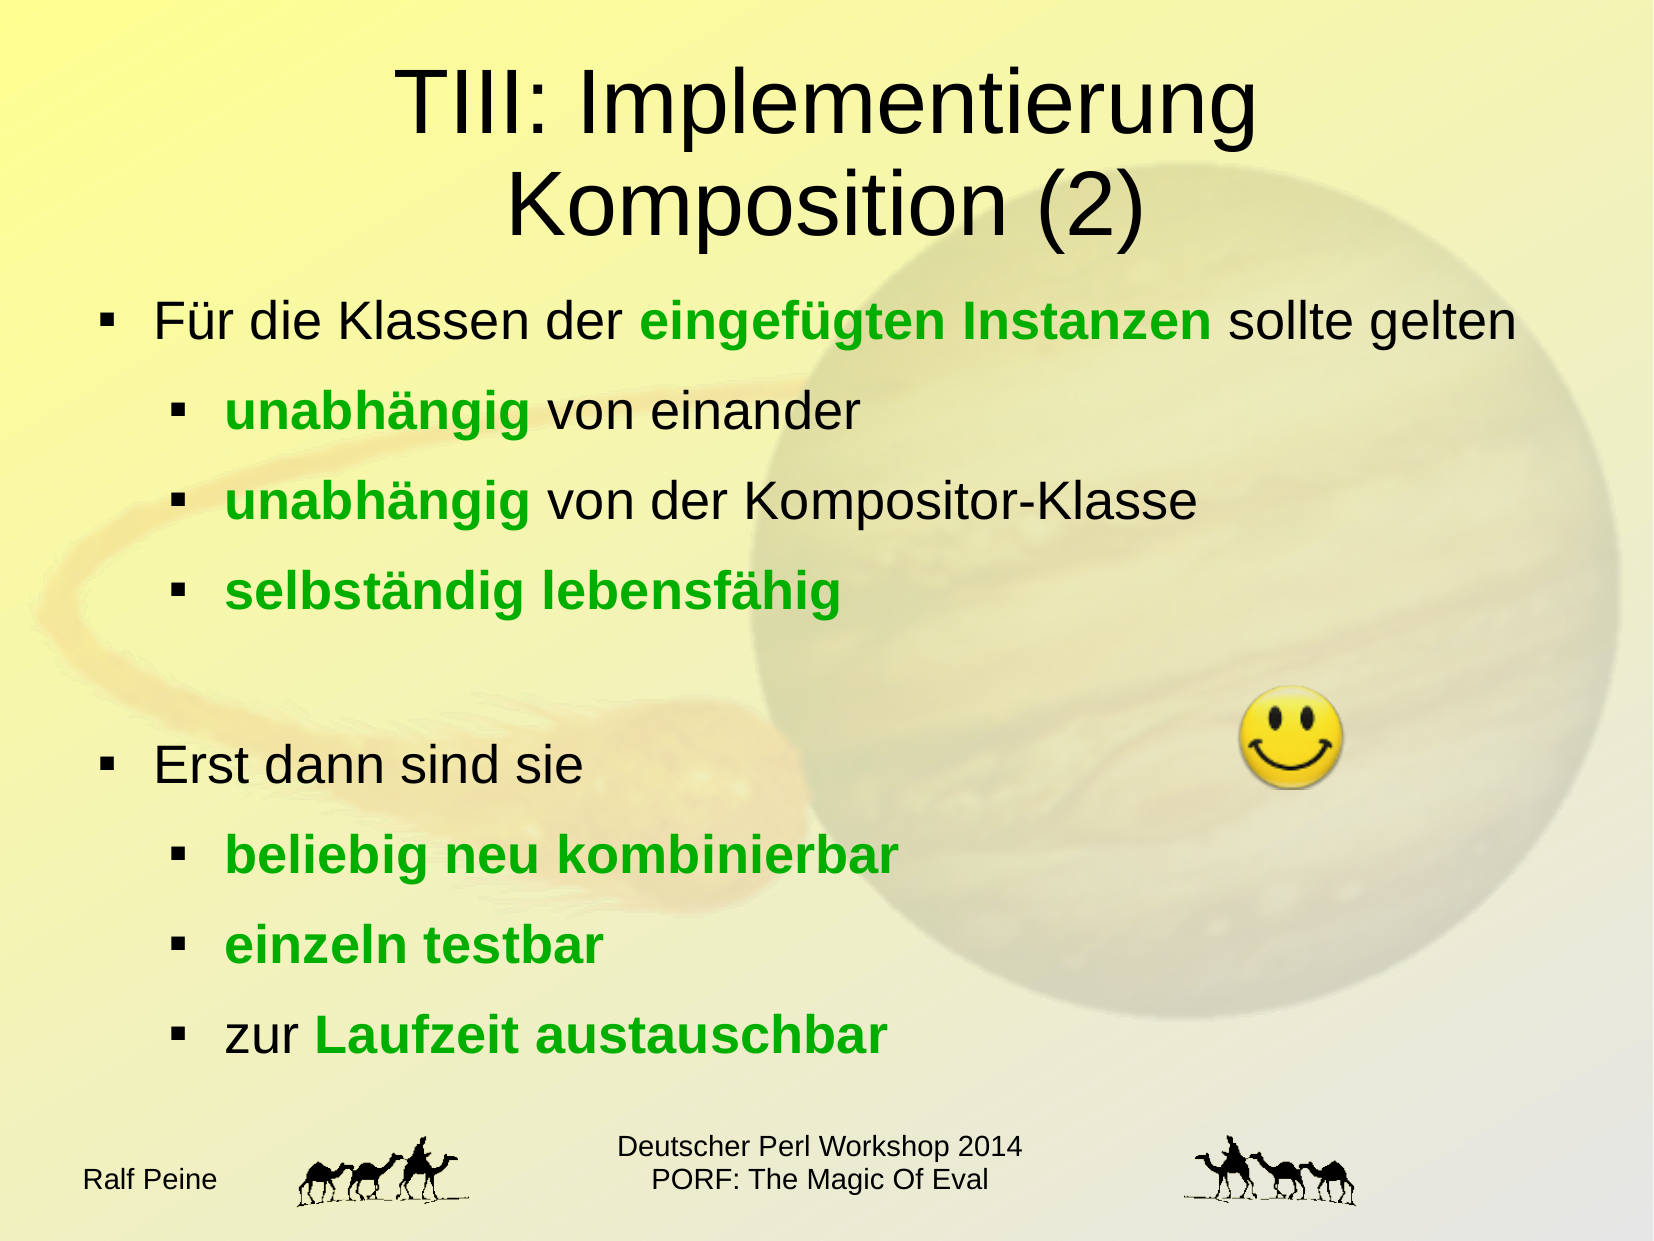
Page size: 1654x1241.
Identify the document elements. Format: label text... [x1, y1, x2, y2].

list Für die Klassen der eingefügten Instanzen sollte gelten unabhängig von einander unabhängig von der Kompositor-Klasse selbständig lebensfähig Erst dann sind sie beliebig neu kombinierbar einzeln testbar zur Laufzeit austauschbar [82, 290, 1571, 1109]
picture [1184, 1133, 1362, 1213]
picture [3, 138, 1654, 1054]
title TIII: Implementierung Komposition (2) [82, 49, 1571, 257]
picture [291, 1134, 469, 1214]
picture [1236, 685, 1347, 790]
